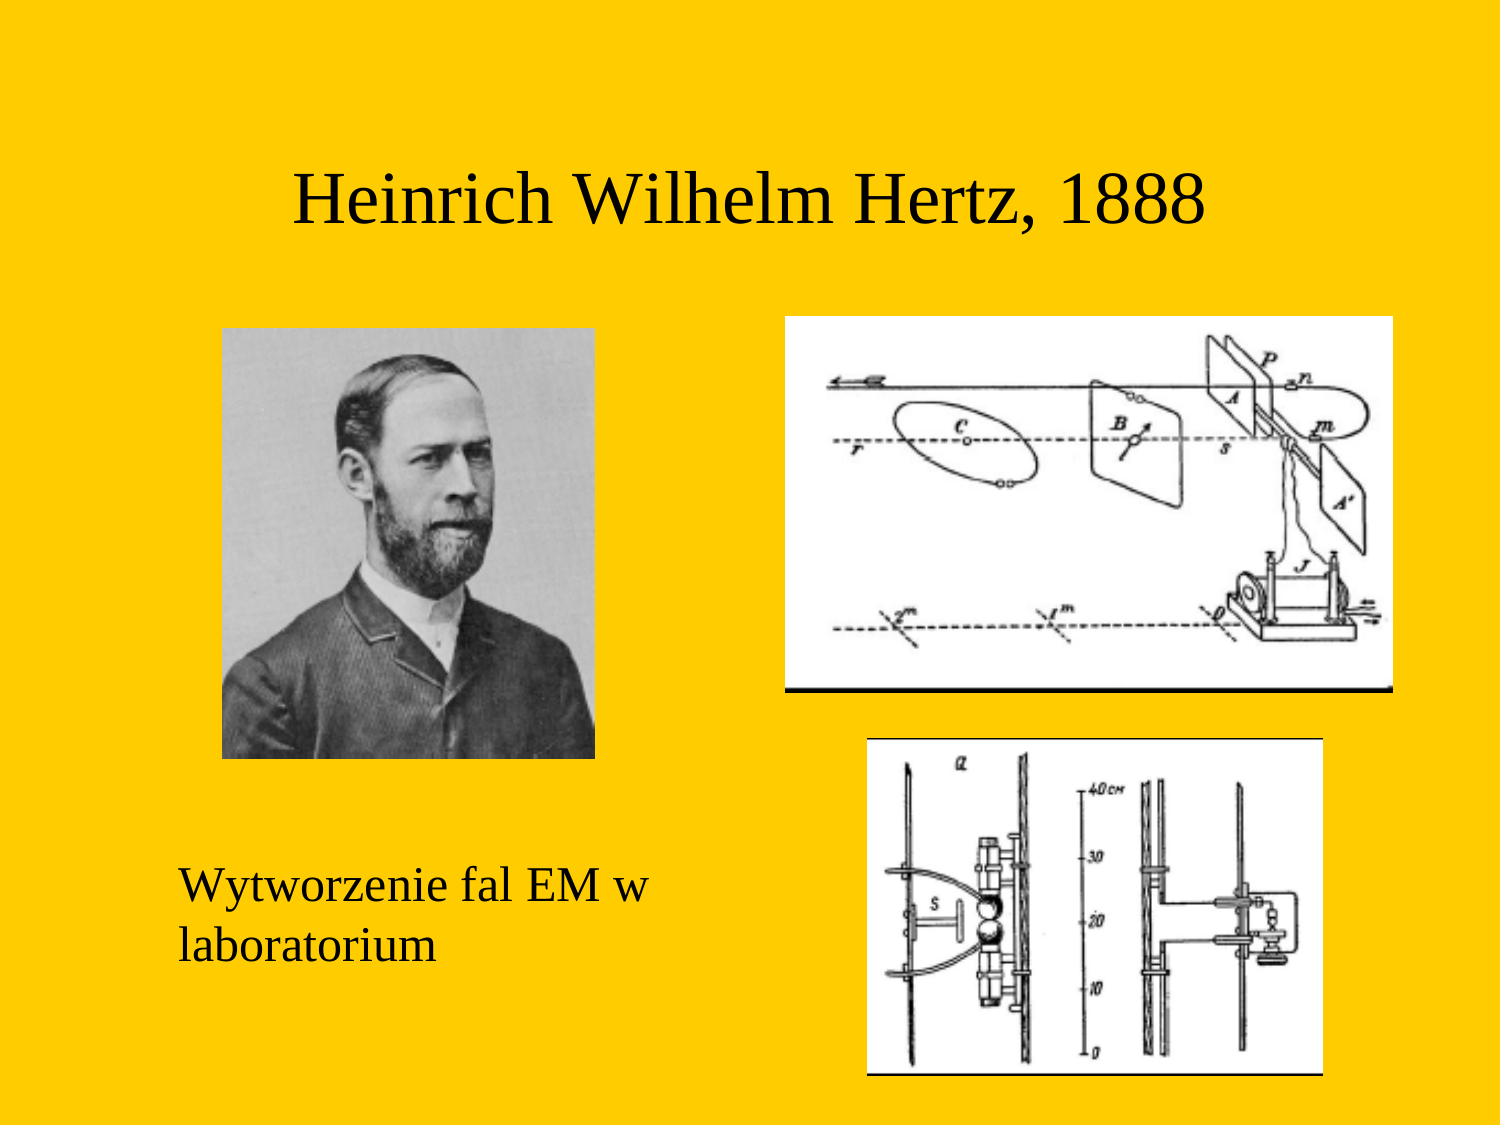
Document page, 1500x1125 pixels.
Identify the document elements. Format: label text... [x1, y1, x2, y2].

text_box Wytworzenie fal EM w laboratorium [164, 843, 692, 980]
picture [785, 316, 1393, 693]
picture [222, 328, 595, 759]
title Heinrich Wilhelm Hertz, 1888 [112, 99, 1388, 288]
picture [867, 738, 1323, 1076]
